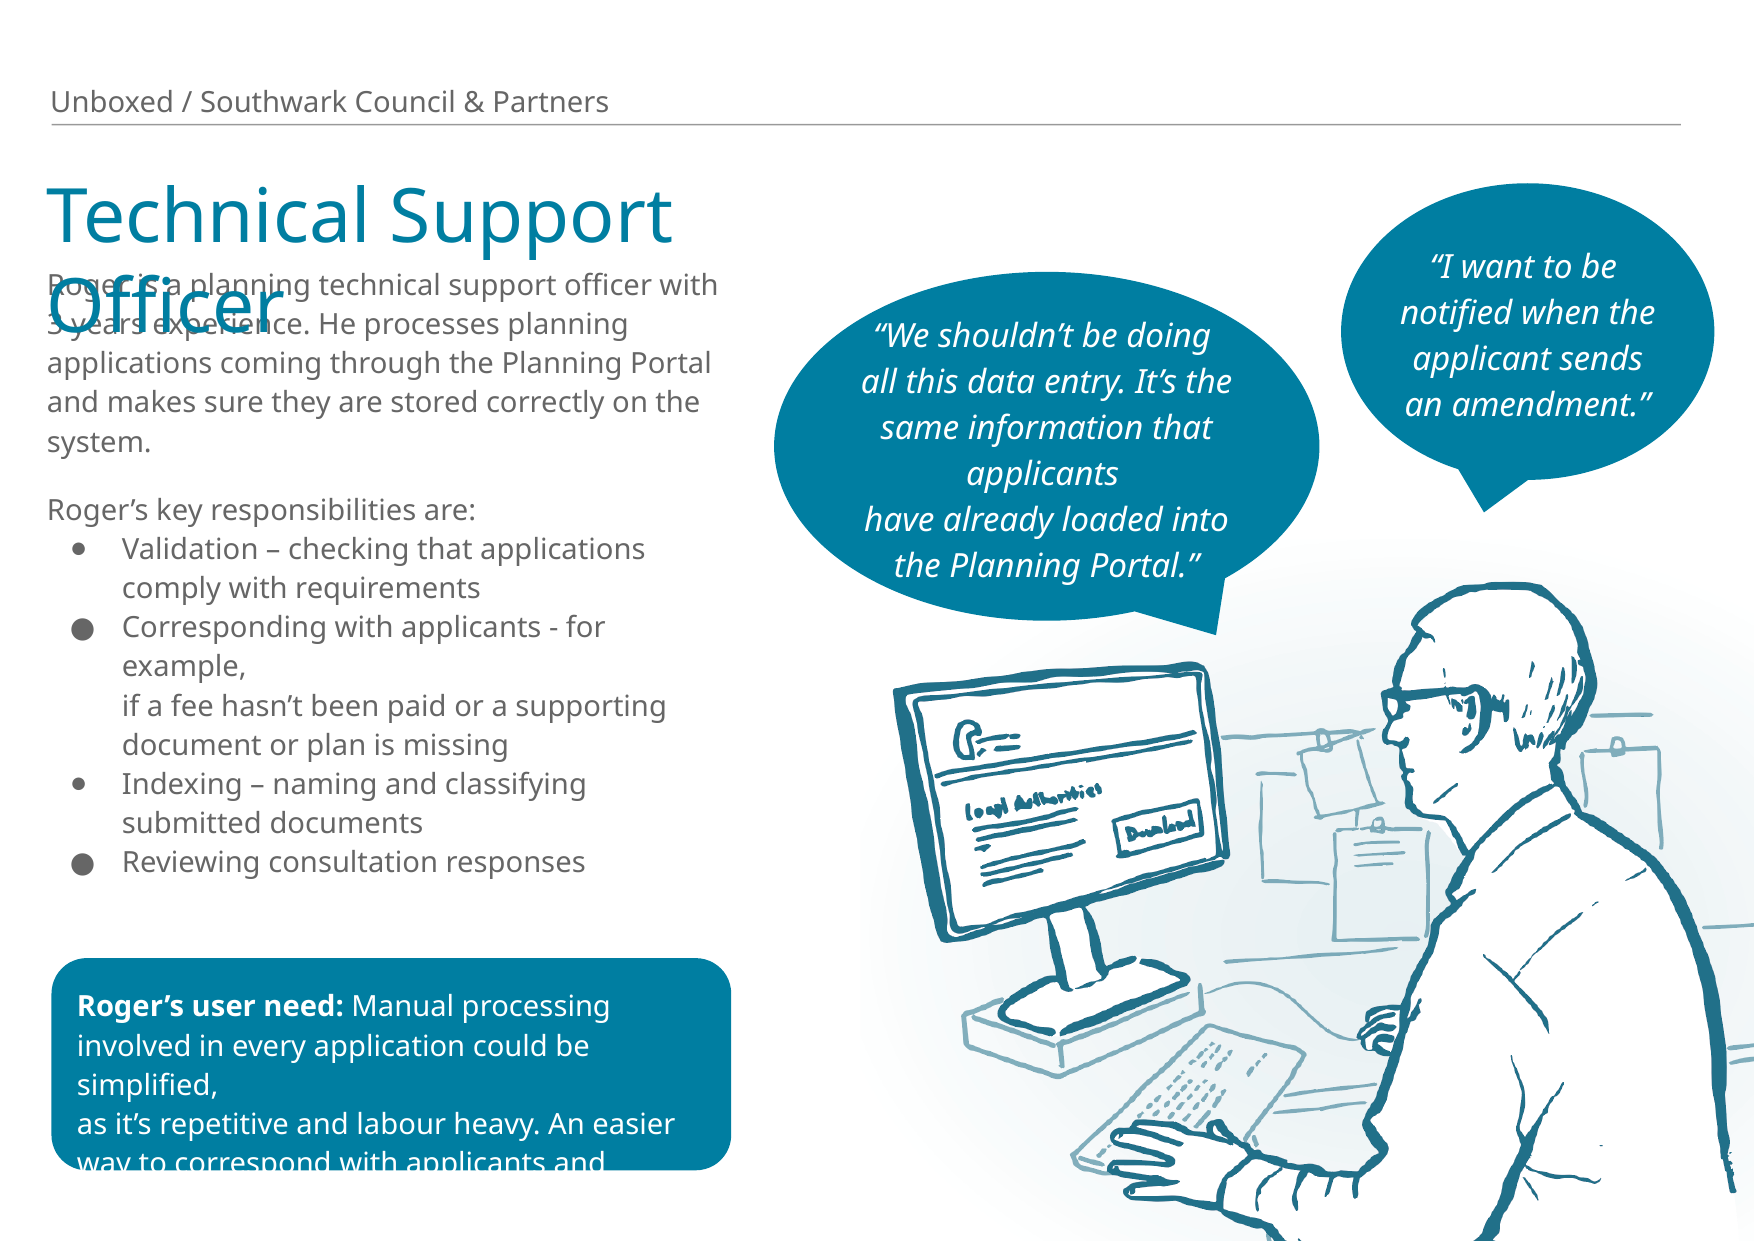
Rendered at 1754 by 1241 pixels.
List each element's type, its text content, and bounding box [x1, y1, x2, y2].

text_box Unboxed / Southwark Council & Partners [33, 65, 775, 128]
text_box Roger is a planning technical support officer with 3 years experience. He processes planning applications coming through the Planning Portal and makes sure they are stored correctly on the system. Roger’s key responsibilities are: Validation – checking that applications comply with requirements Corresponding with applicants - for example, if a fee hasn’t been paid or a supporting document or plan is missing Indexing – naming and classifying submitted documents Reviewing consultation responses [29, 266, 740, 1212]
text_box “I want to be notified when the applicant sends an amendment.” [1341, 183, 1715, 513]
text_box Roger’s user need: Manual processing involved in every application could be simplified, as it’s repetitive and labour heavy. An easier way to correspond with applicants and agents. [51, 958, 732, 1171]
picture [860, 527, 1754, 1241]
text_box “We shouldn’t be doing all this data entry. It’s the same information that applicants have already loaded into the Planning Portal.” [774, 271, 1320, 636]
text_box Technical Support Officer [29, 149, 923, 266]
